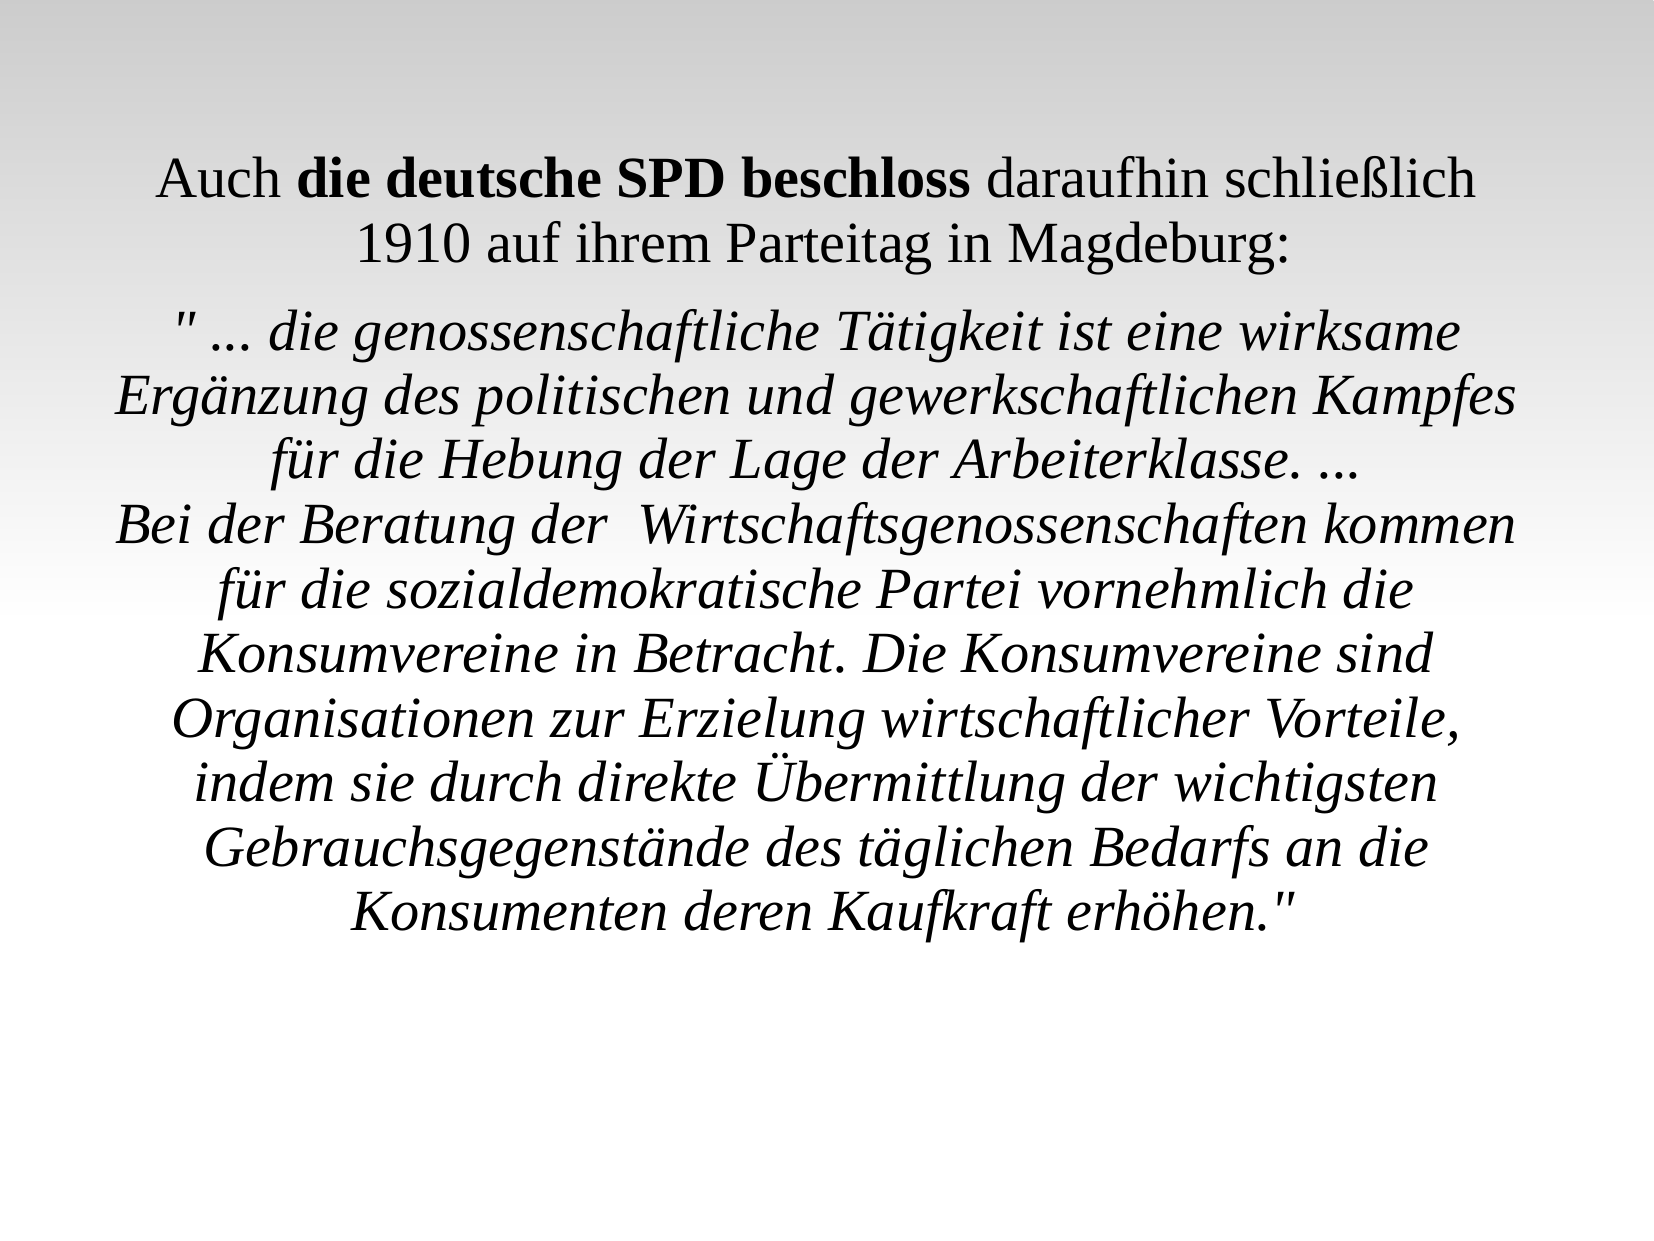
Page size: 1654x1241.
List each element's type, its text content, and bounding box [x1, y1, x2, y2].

text_box Auch die deutsche SPD beschloss daraufhin schließlich 1910 auf ihrem Parteitag in Magdeburg: " ... die genossenschaftliche Tätigkeit ist eine wirksame Ergänzung des politischen und gewerkschaftlichen Kampfes für die Hebung der Lage der Arbeiterklasse. ... Bei der Beratung der Wirtschaftsgenossenschaften kommen für die sozialdemokratische Partei vornehmlich die Konsumvereine in Betracht. Die Konsumvereine sind Organisationen zur Erzielung wirtschaftlicher Vorteile, indem sie durch direkte Übermittlung der wichtigsten Gebrauchsgegenstände des täglichen Bedarfs an die Konsumenten deren Kaufkraft erhöhen." [100, 138, 1551, 951]
